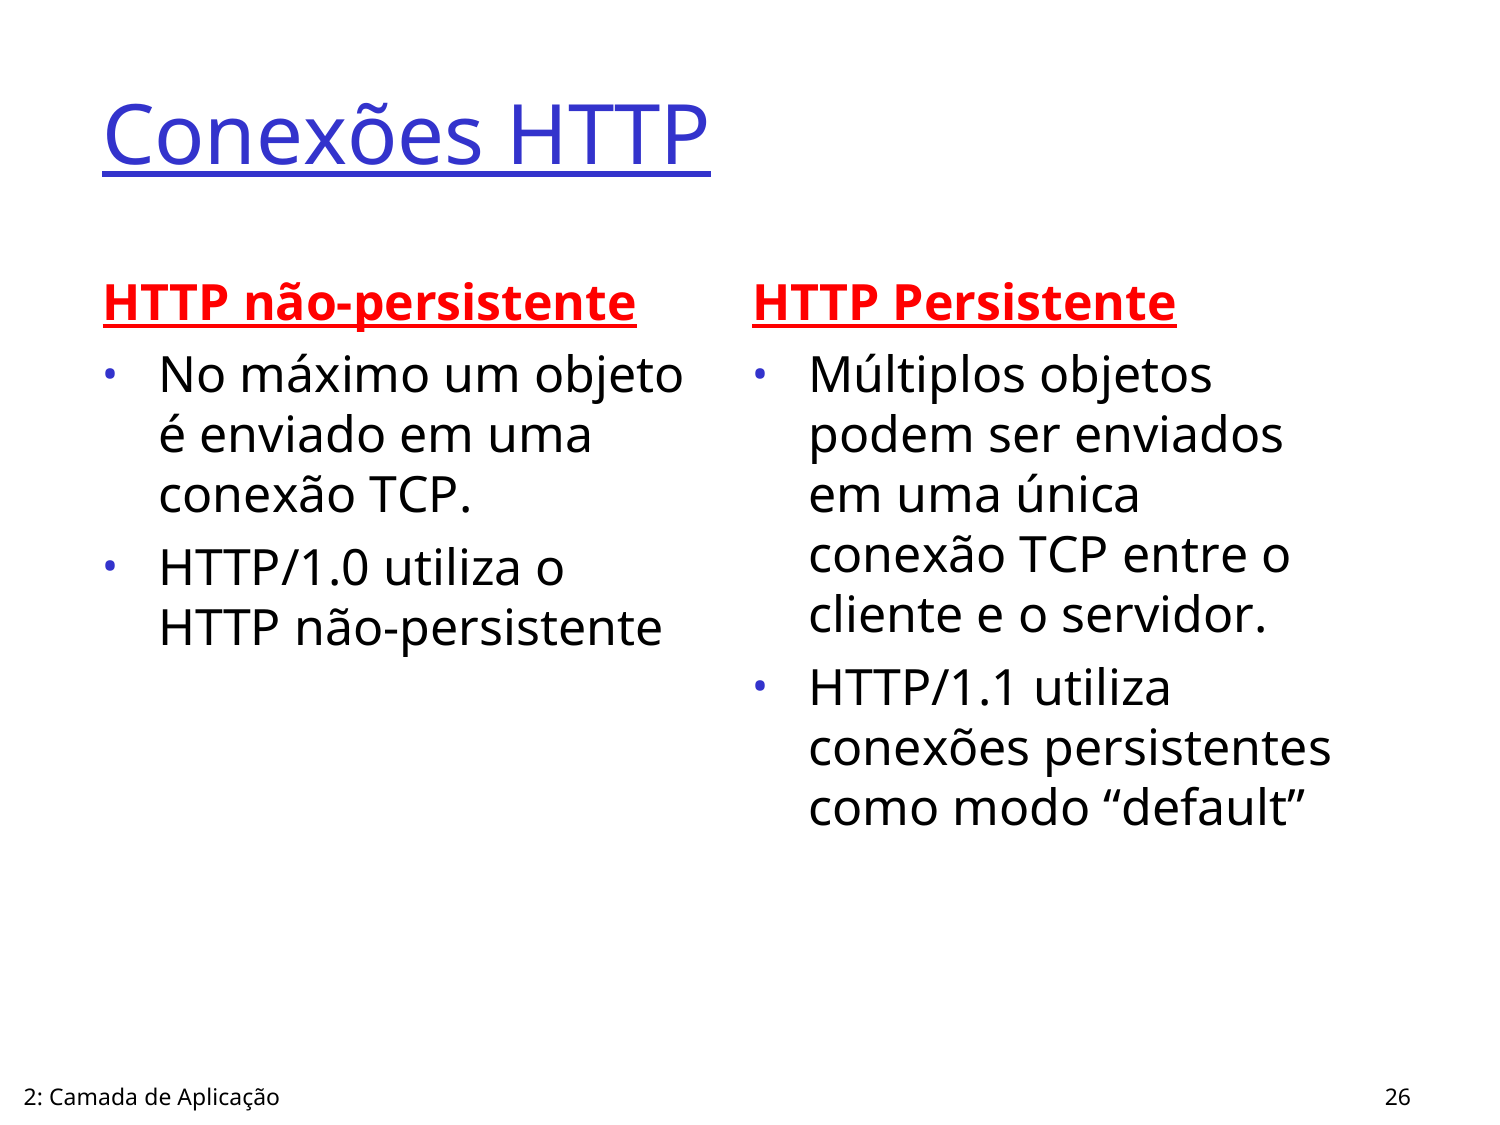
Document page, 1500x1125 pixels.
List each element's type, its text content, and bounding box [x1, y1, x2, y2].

title Conexões HTTP [87, 37, 1363, 225]
list HTTP não-persistente No máximo um objeto é enviado em uma conexão TCP. HTTP/1.0 utiliza o HTTP não-persistente [87, 262, 713, 1026]
list HTTP Persistente Múltiplos objetos podem ser enviados em uma única conexão TCP entre o cliente e o servidor. HTTP/1.1 utiliza conexões persistentes como modo “default” [737, 262, 1363, 1026]
